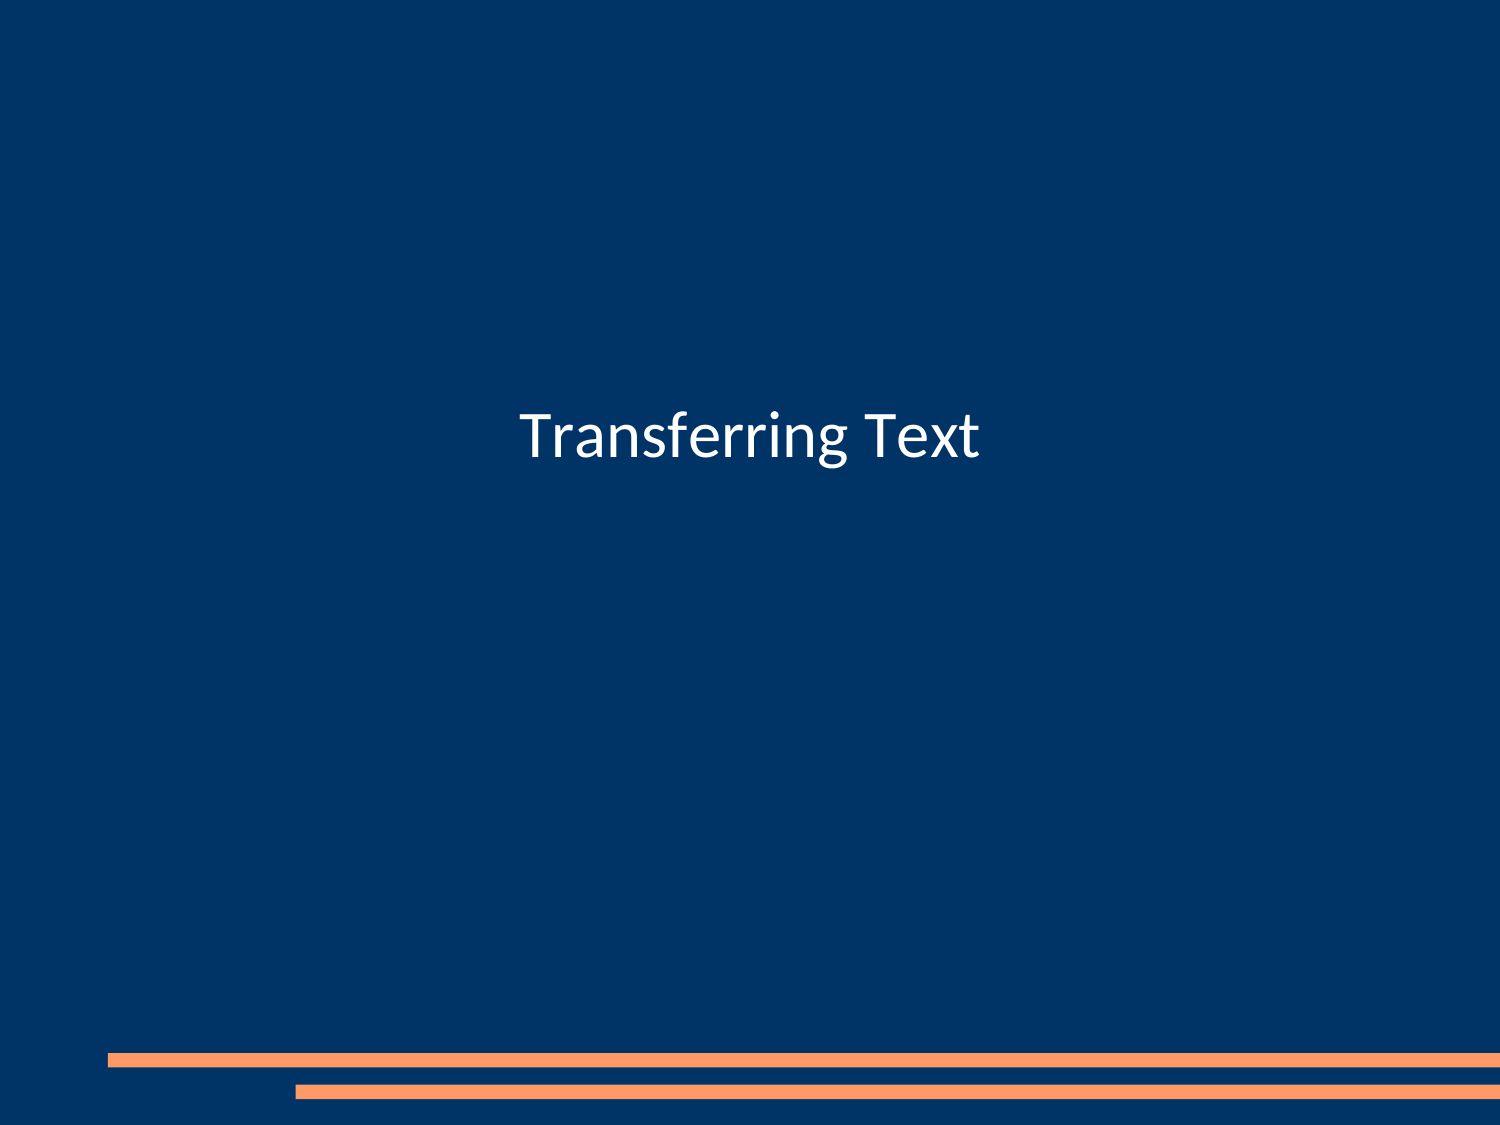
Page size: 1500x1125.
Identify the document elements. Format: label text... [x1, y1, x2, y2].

title Transferring Text [112, 383, 1388, 608]
